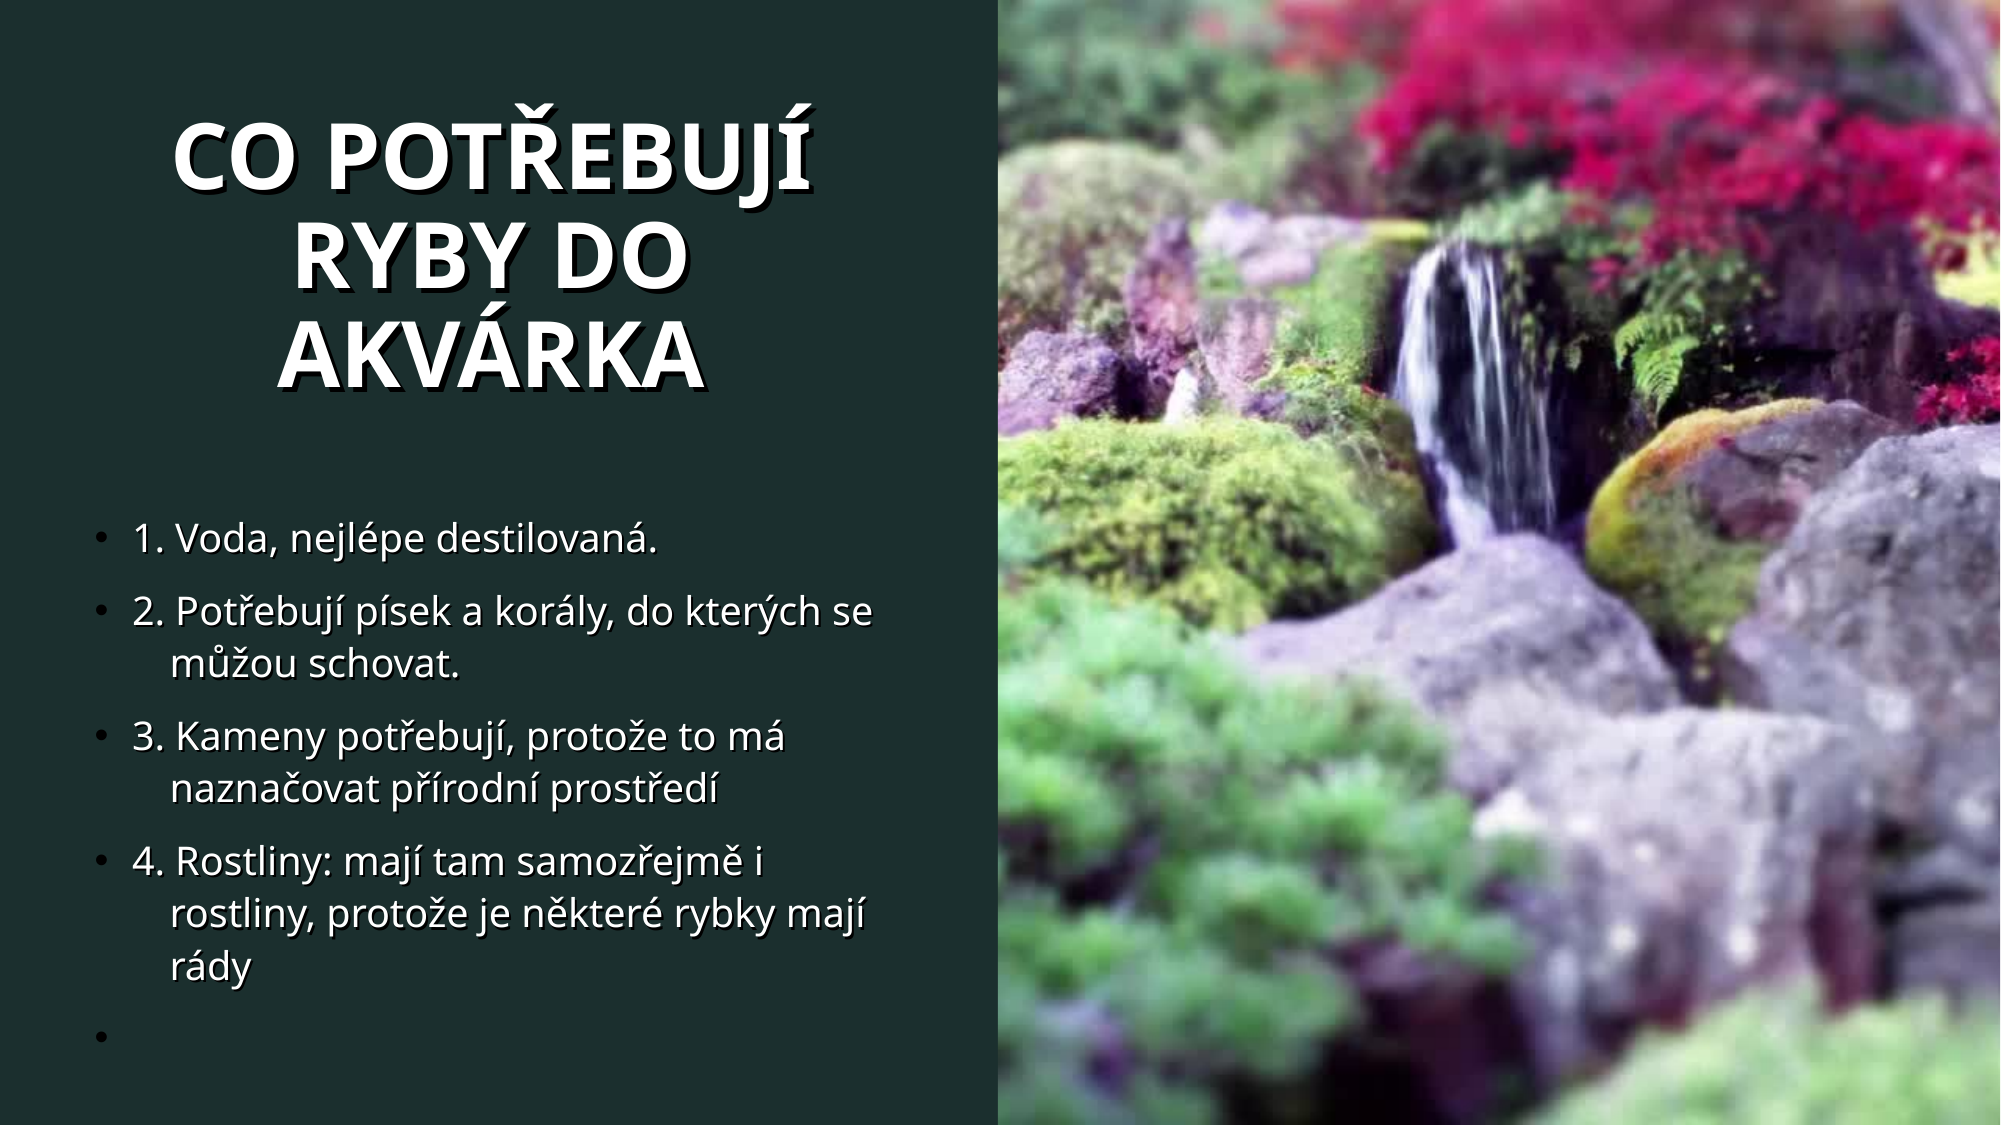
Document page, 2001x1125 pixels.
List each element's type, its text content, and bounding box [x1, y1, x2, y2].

list 1. Voda, nejlépe destilovaná. 2. Potřebují písek a korály, do kterých se můžou schovat. 3. Kameny potřebují, protože to má naznačovat přírodní prostředí 4. Rostliny: mají tam samozřejmě i rostliny, protože je některé rybky mají rády [79, 501, 904, 1014]
text_box [0, 0, 997, 1125]
picture [997, 0, 2000, 1125]
title Co potřebují ryby do akvárka [79, 59, 904, 459]
